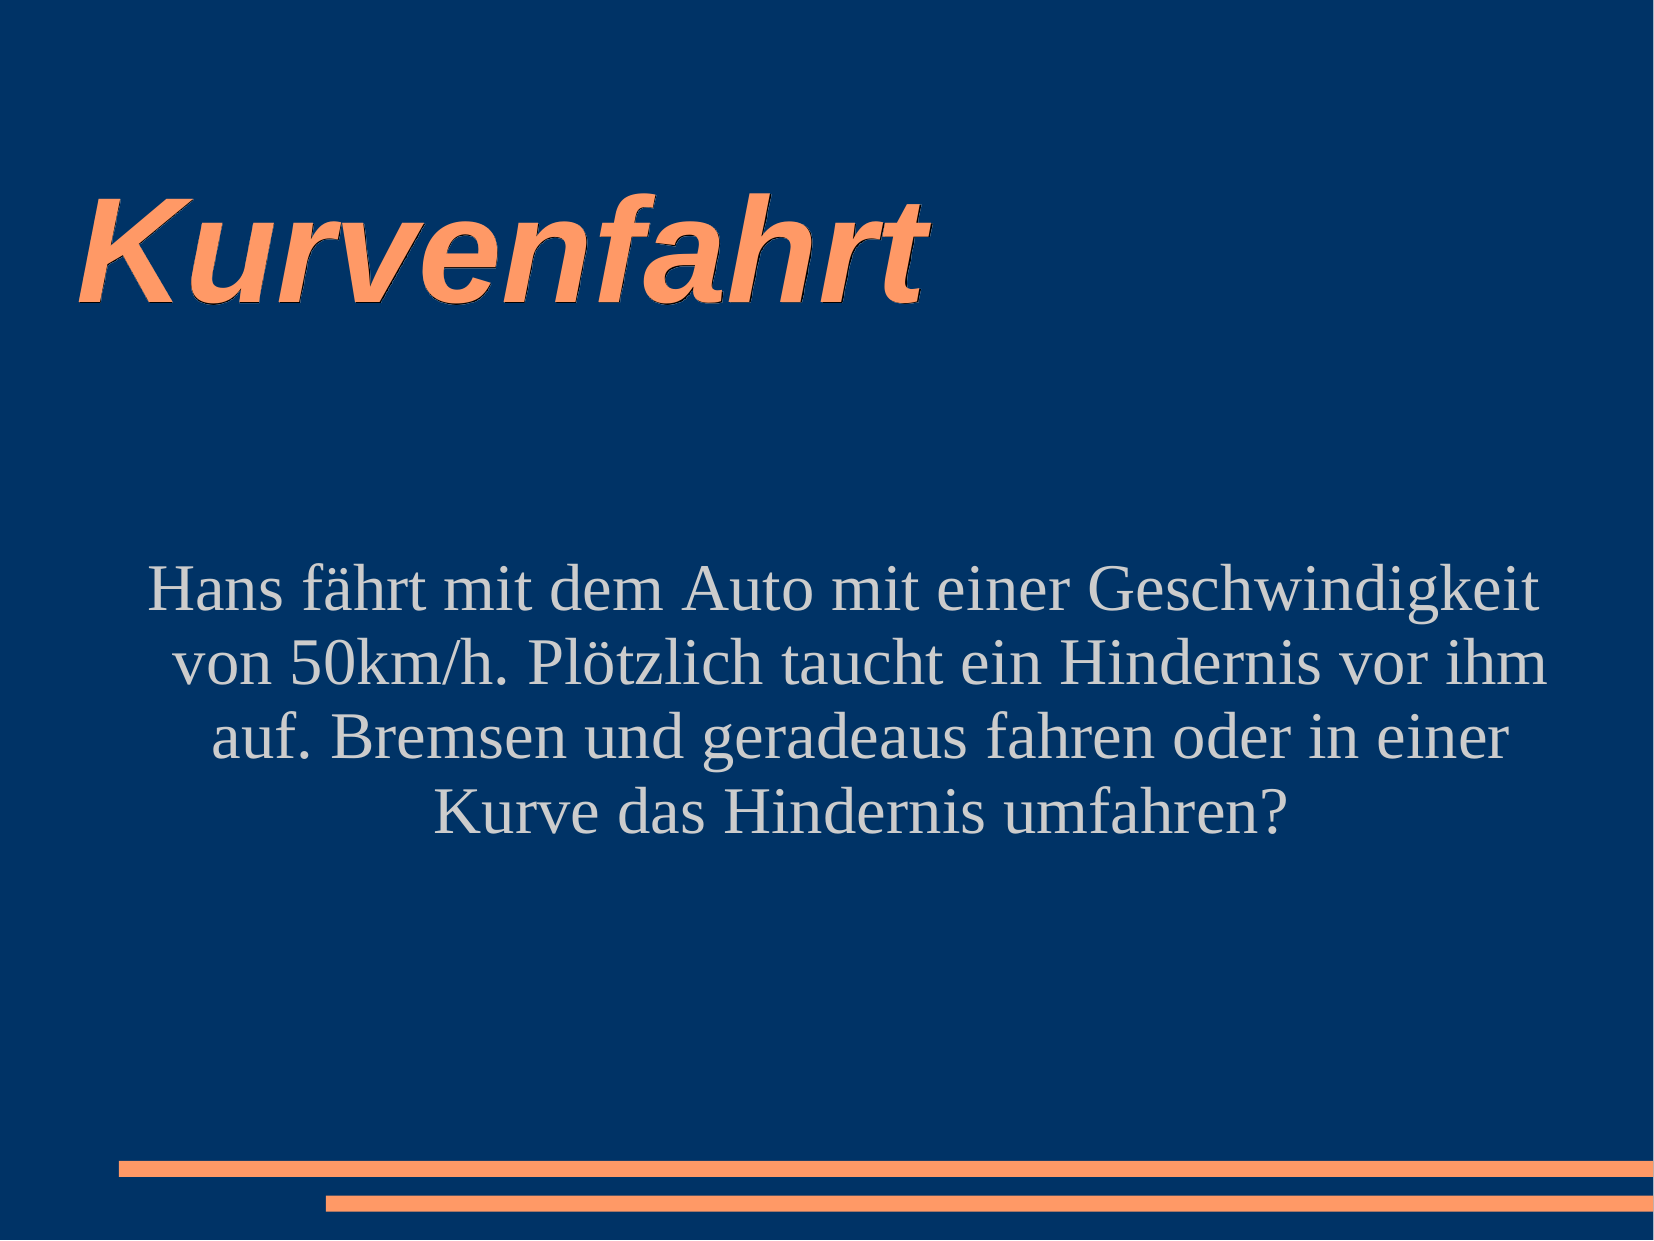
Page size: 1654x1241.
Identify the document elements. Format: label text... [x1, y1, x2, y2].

title Kurvenfahrt [76, 147, 1565, 355]
subtitle Hans fährt mit dem Auto mit einer Geschwindigkeit von 50km/h. Plötzlich taucht ein Hindernis vor ihm auf. Bremsen und geradeaus fahren oder in einer Kurve das Hindernis umfahren? [82, 290, 1571, 1109]
